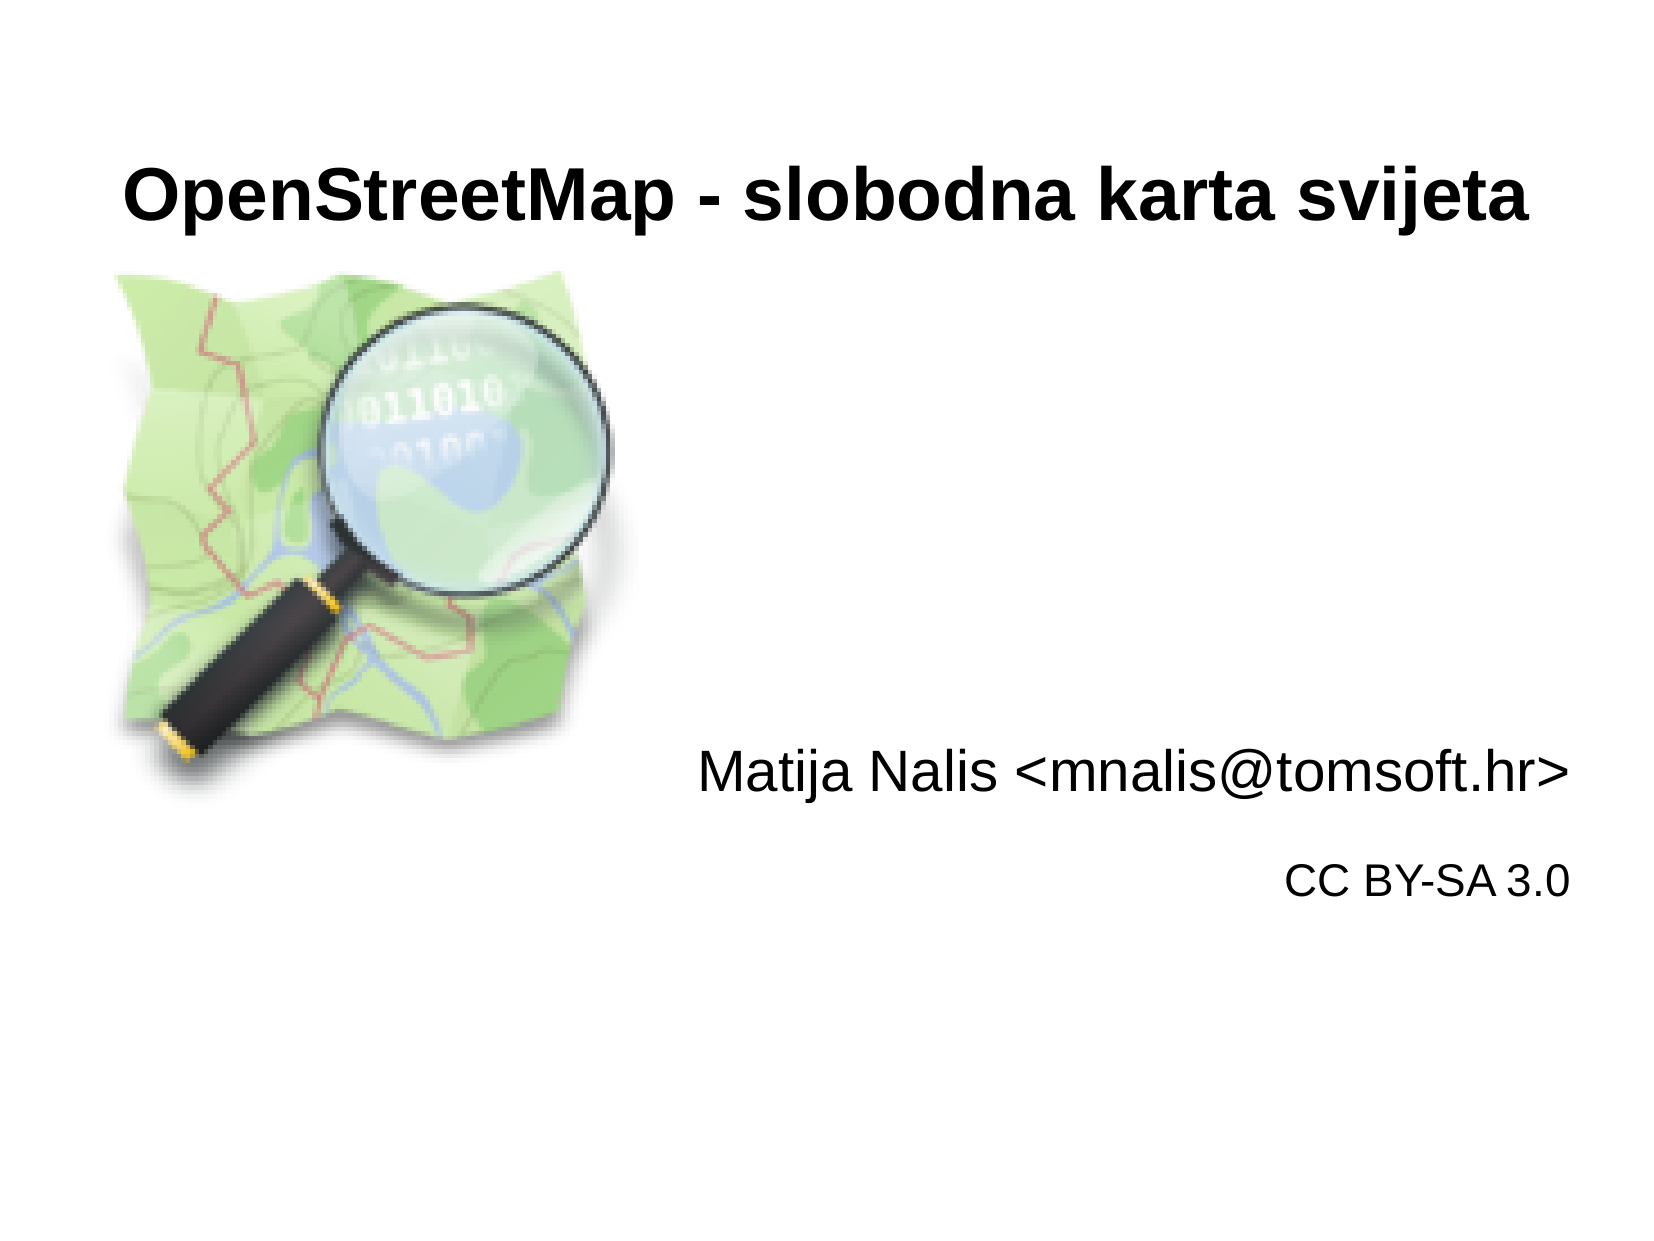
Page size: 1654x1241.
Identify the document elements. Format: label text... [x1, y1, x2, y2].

subtitle OpenStreetMap - slobodna karta svijeta Matija Nalis <mnalis@tomsoft.hr> CC BY-SA 3.0 [82, 49, 1571, 1010]
picture [96, 271, 638, 813]
